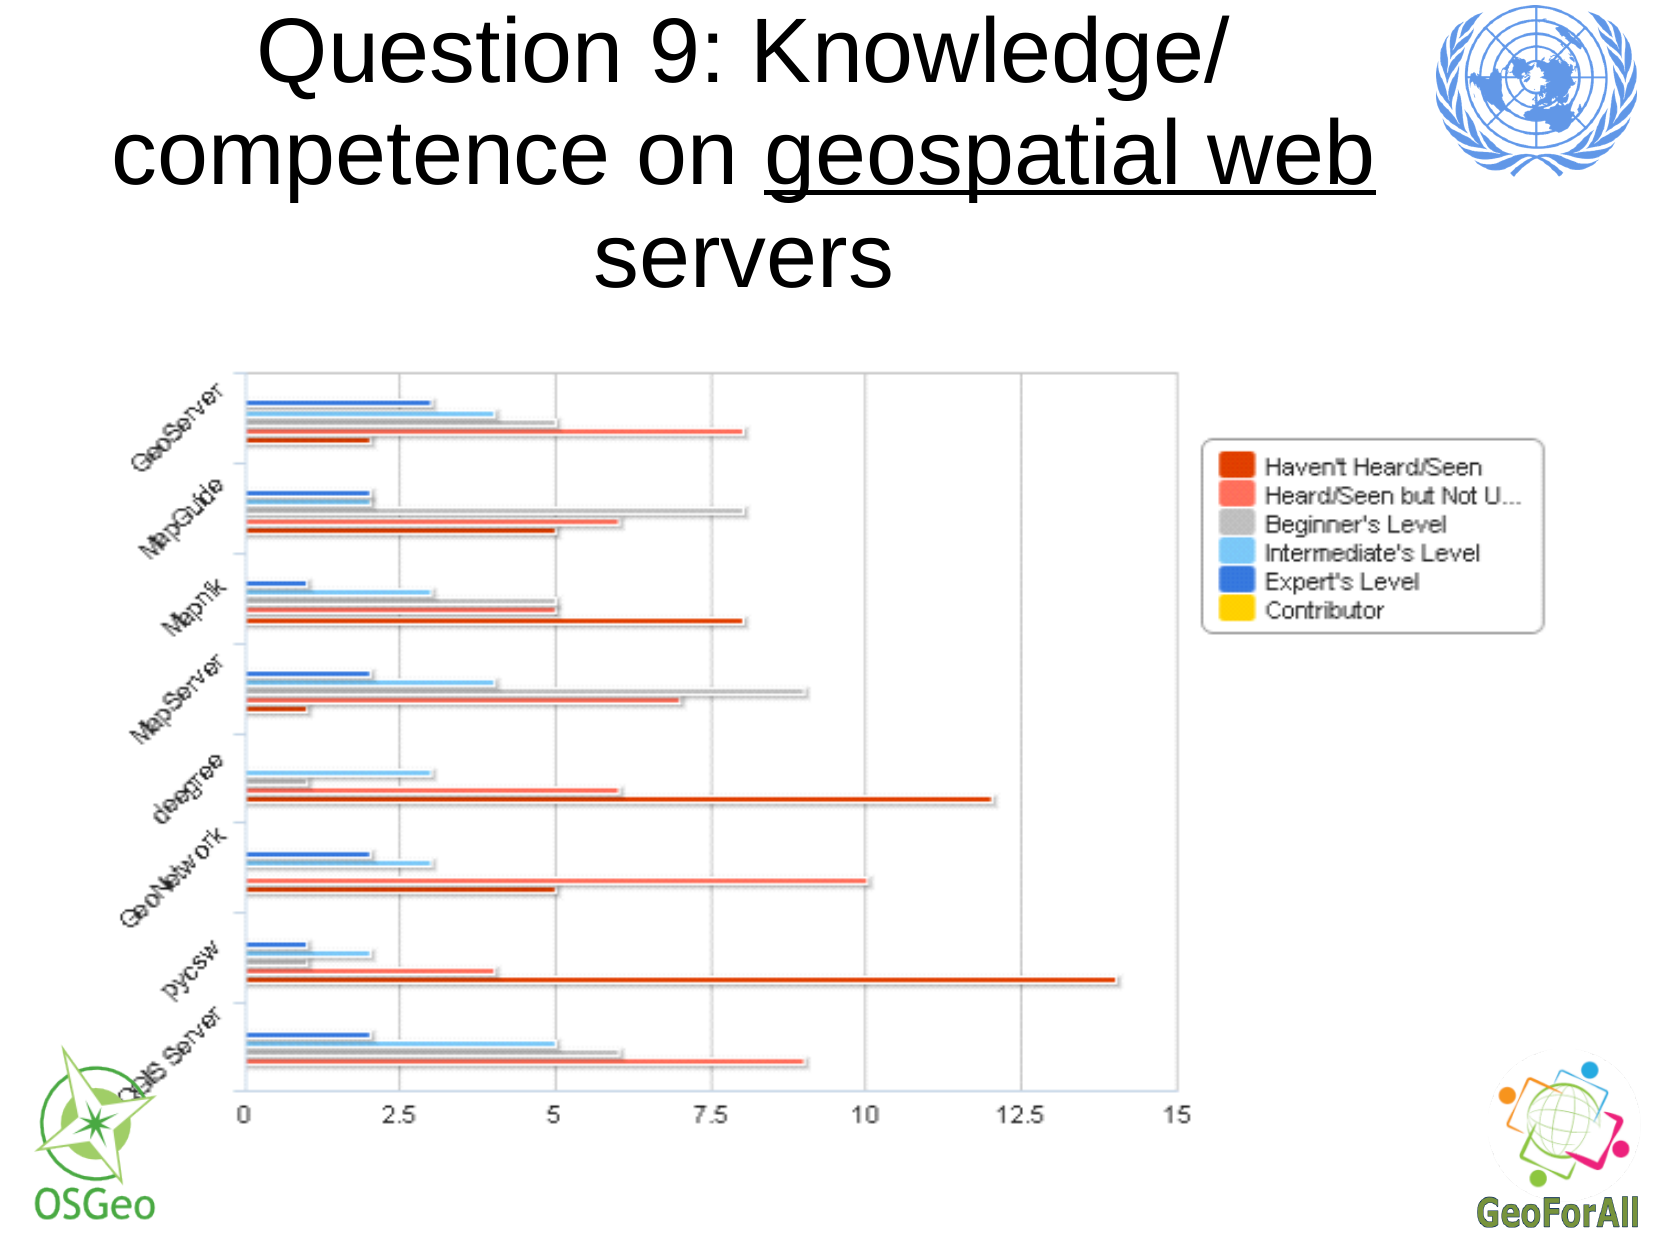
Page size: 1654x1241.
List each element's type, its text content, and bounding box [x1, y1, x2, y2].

picture [1416, 5, 1654, 180]
picture [6, 1043, 184, 1221]
chart [24, 289, 1625, 1216]
title Question 9: Knowledge/ competence on geospatial web servers [0, 0, 1489, 307]
picture [1437, 1048, 1654, 1241]
